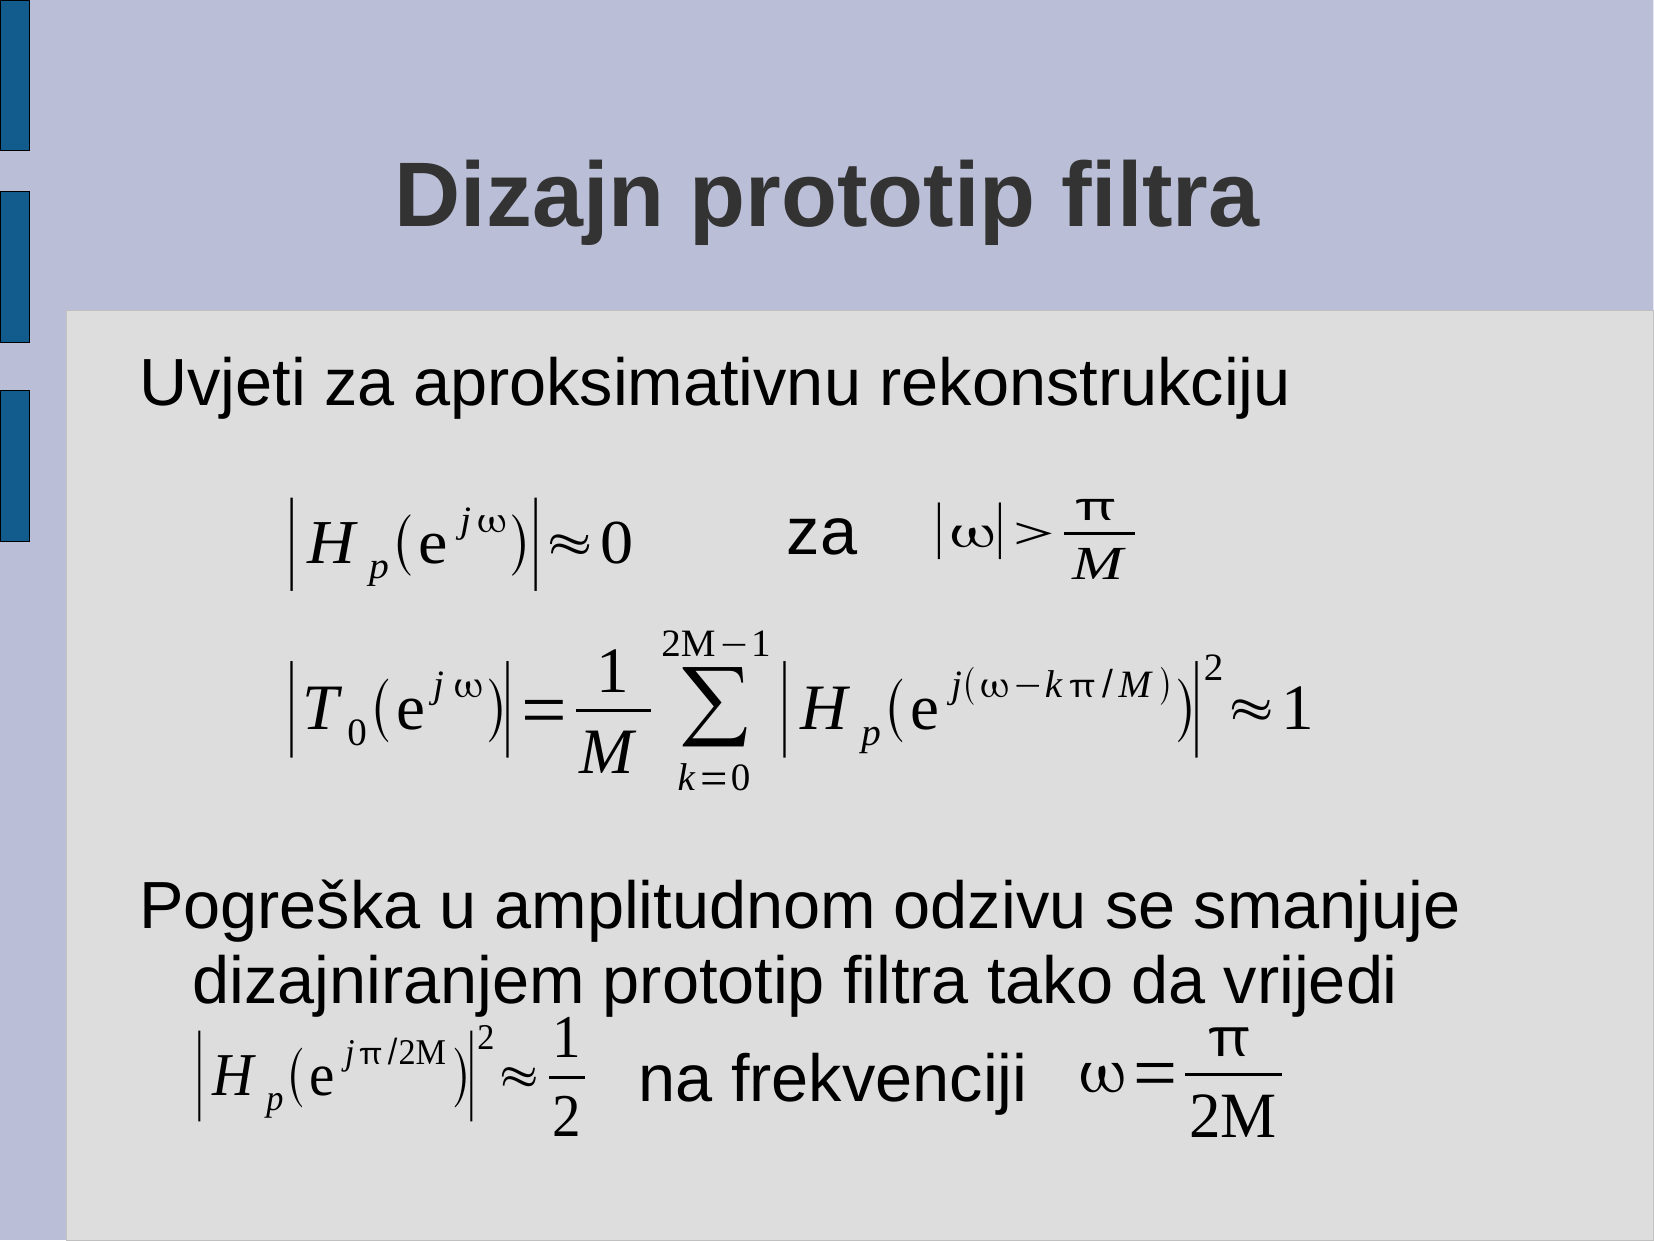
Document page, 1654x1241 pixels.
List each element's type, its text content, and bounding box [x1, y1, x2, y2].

chart [265, 493, 648, 591]
chart [177, 1003, 600, 1152]
title Dizajn prototip filtra [121, 98, 1534, 291]
list Uvjeti za aproksimativnu rekonstrukciju za Pogreška u amplitudnom odzivu se smanjuje dizajniranjem prototip filtra tako da vrijedi na frekvenciji [121, 344, 1534, 1191]
chart [265, 620, 1329, 798]
chart [915, 481, 1152, 591]
chart [1062, 1003, 1300, 1152]
